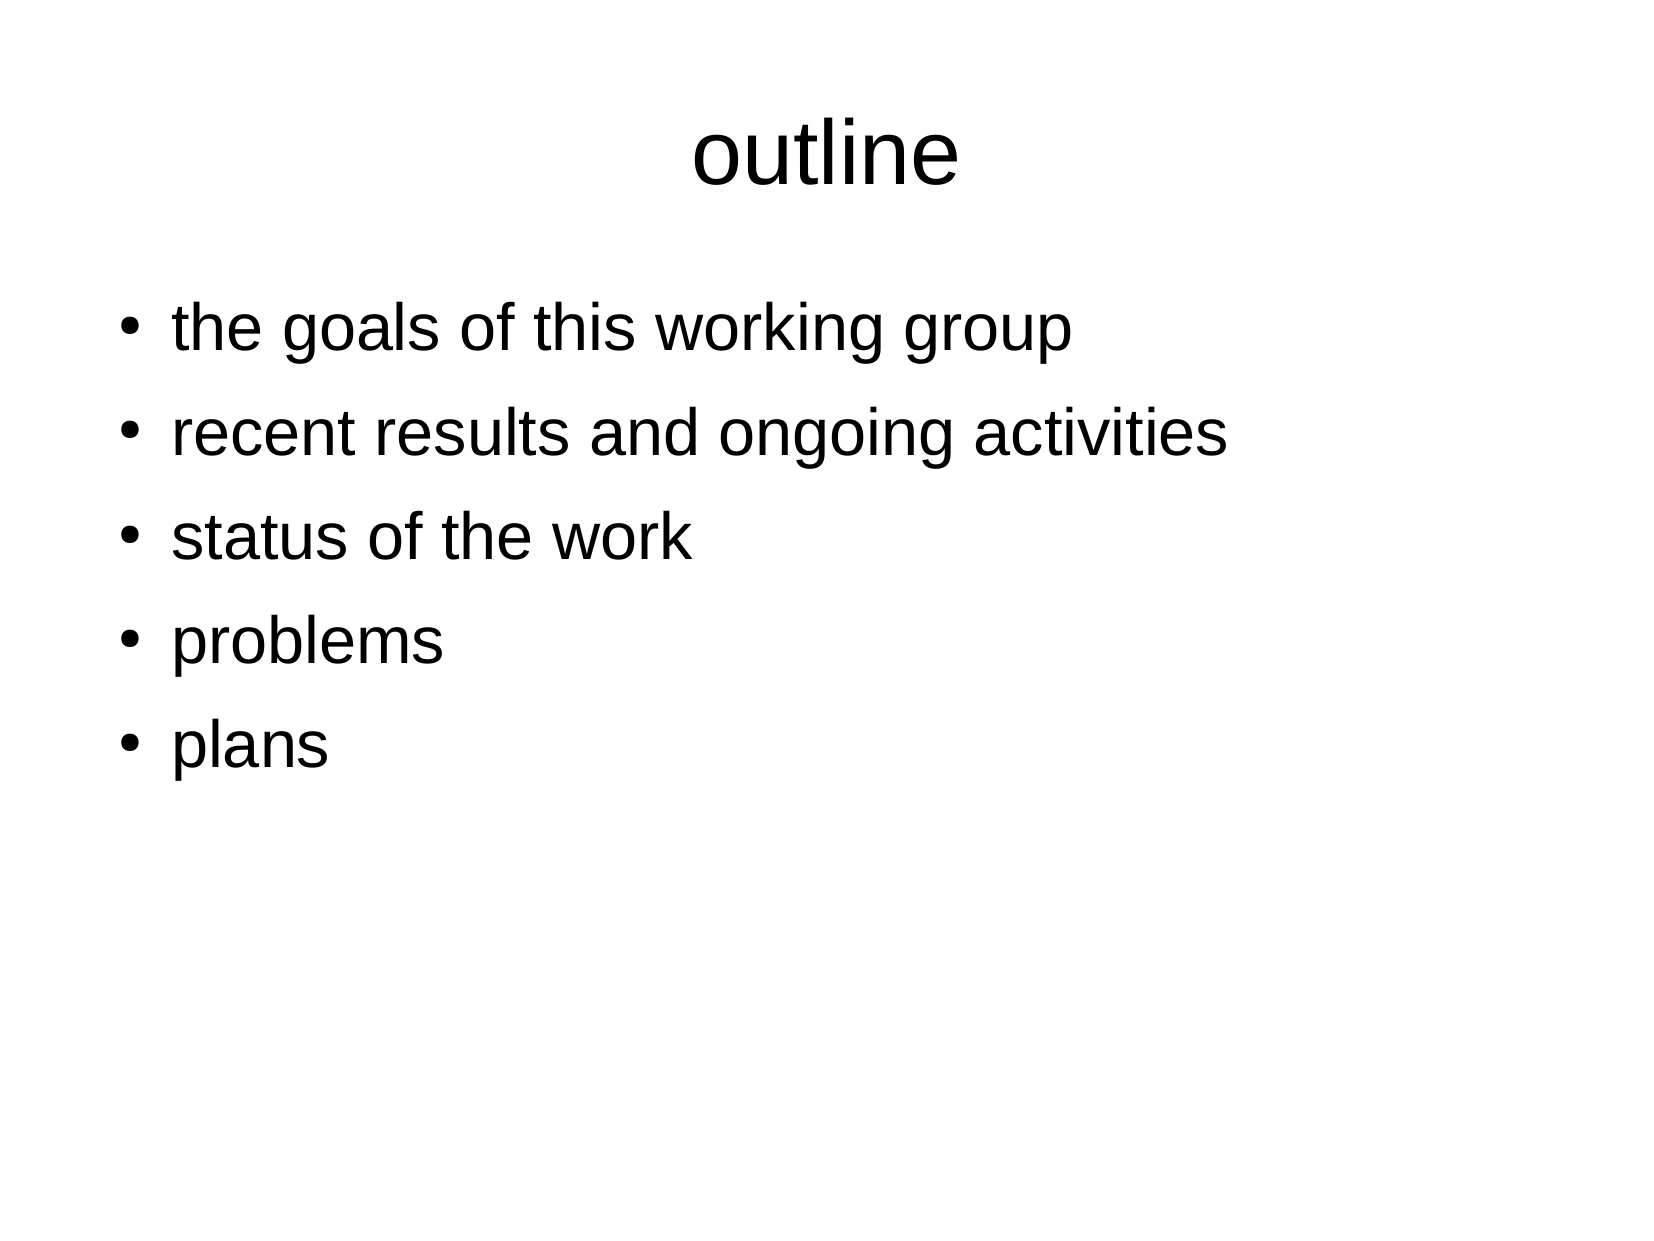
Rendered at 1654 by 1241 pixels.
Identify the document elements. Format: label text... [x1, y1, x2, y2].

list the goals of this working group recent results and ongoing activities status of the work problems plans [82, 290, 1571, 1109]
title outline [82, 49, 1571, 257]
